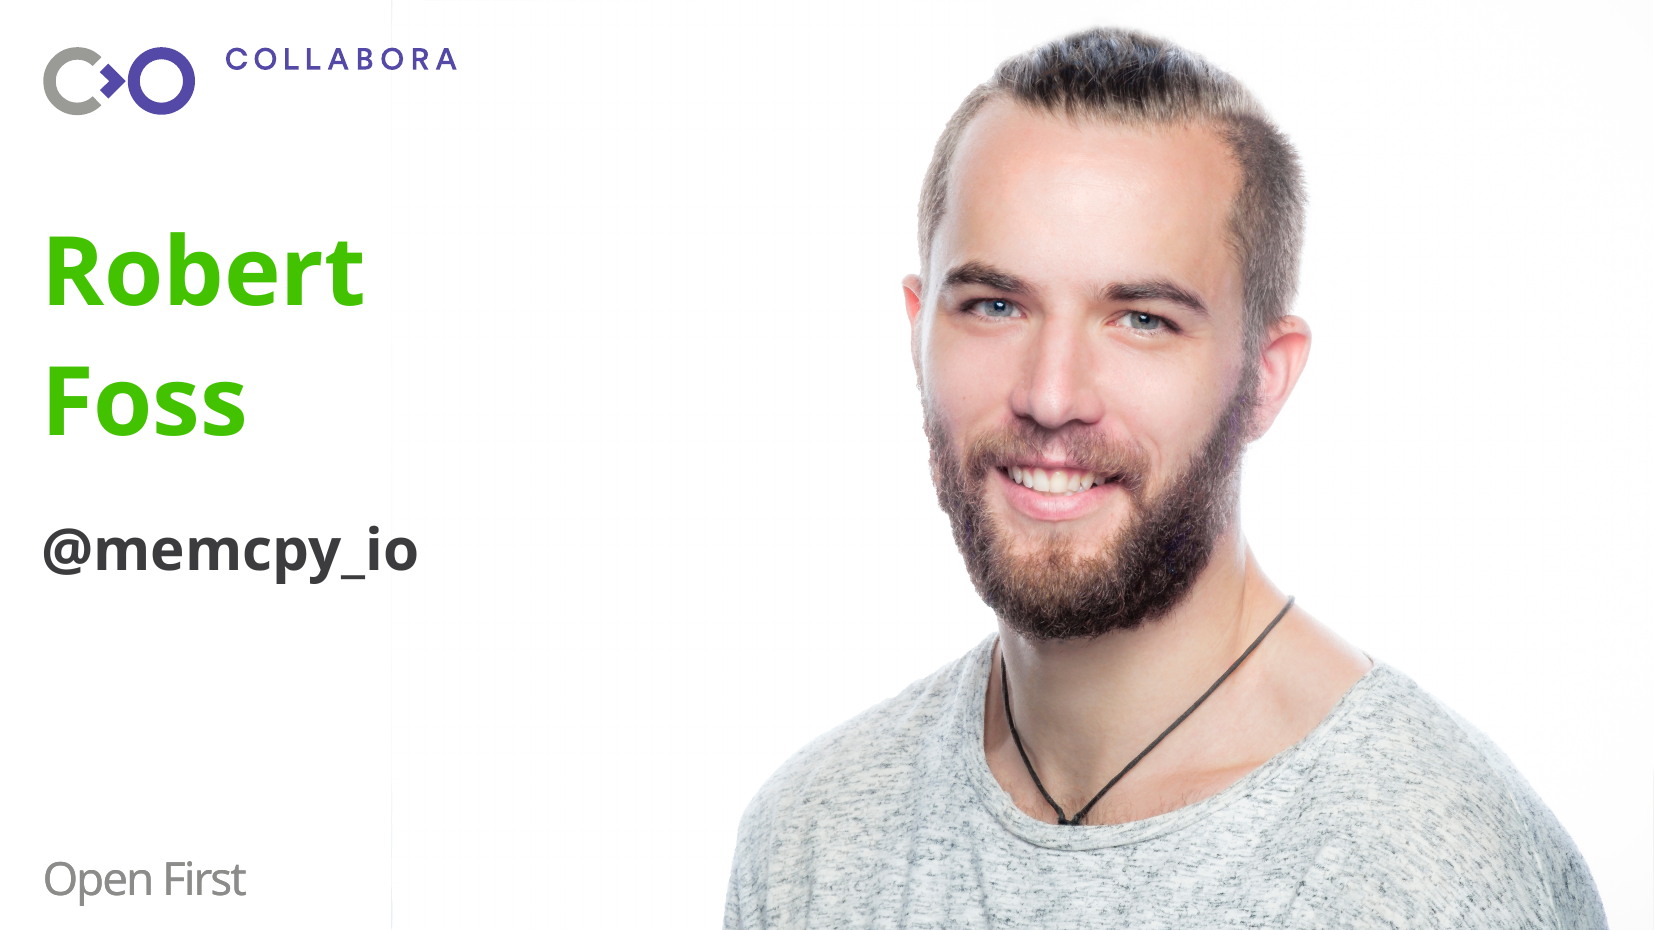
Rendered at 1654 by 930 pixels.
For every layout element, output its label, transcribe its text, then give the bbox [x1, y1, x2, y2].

subtitle @memcpy_io [41, 507, 717, 754]
picture [0, 0, 1654, 930]
title Robert Foss [41, 220, 820, 446]
